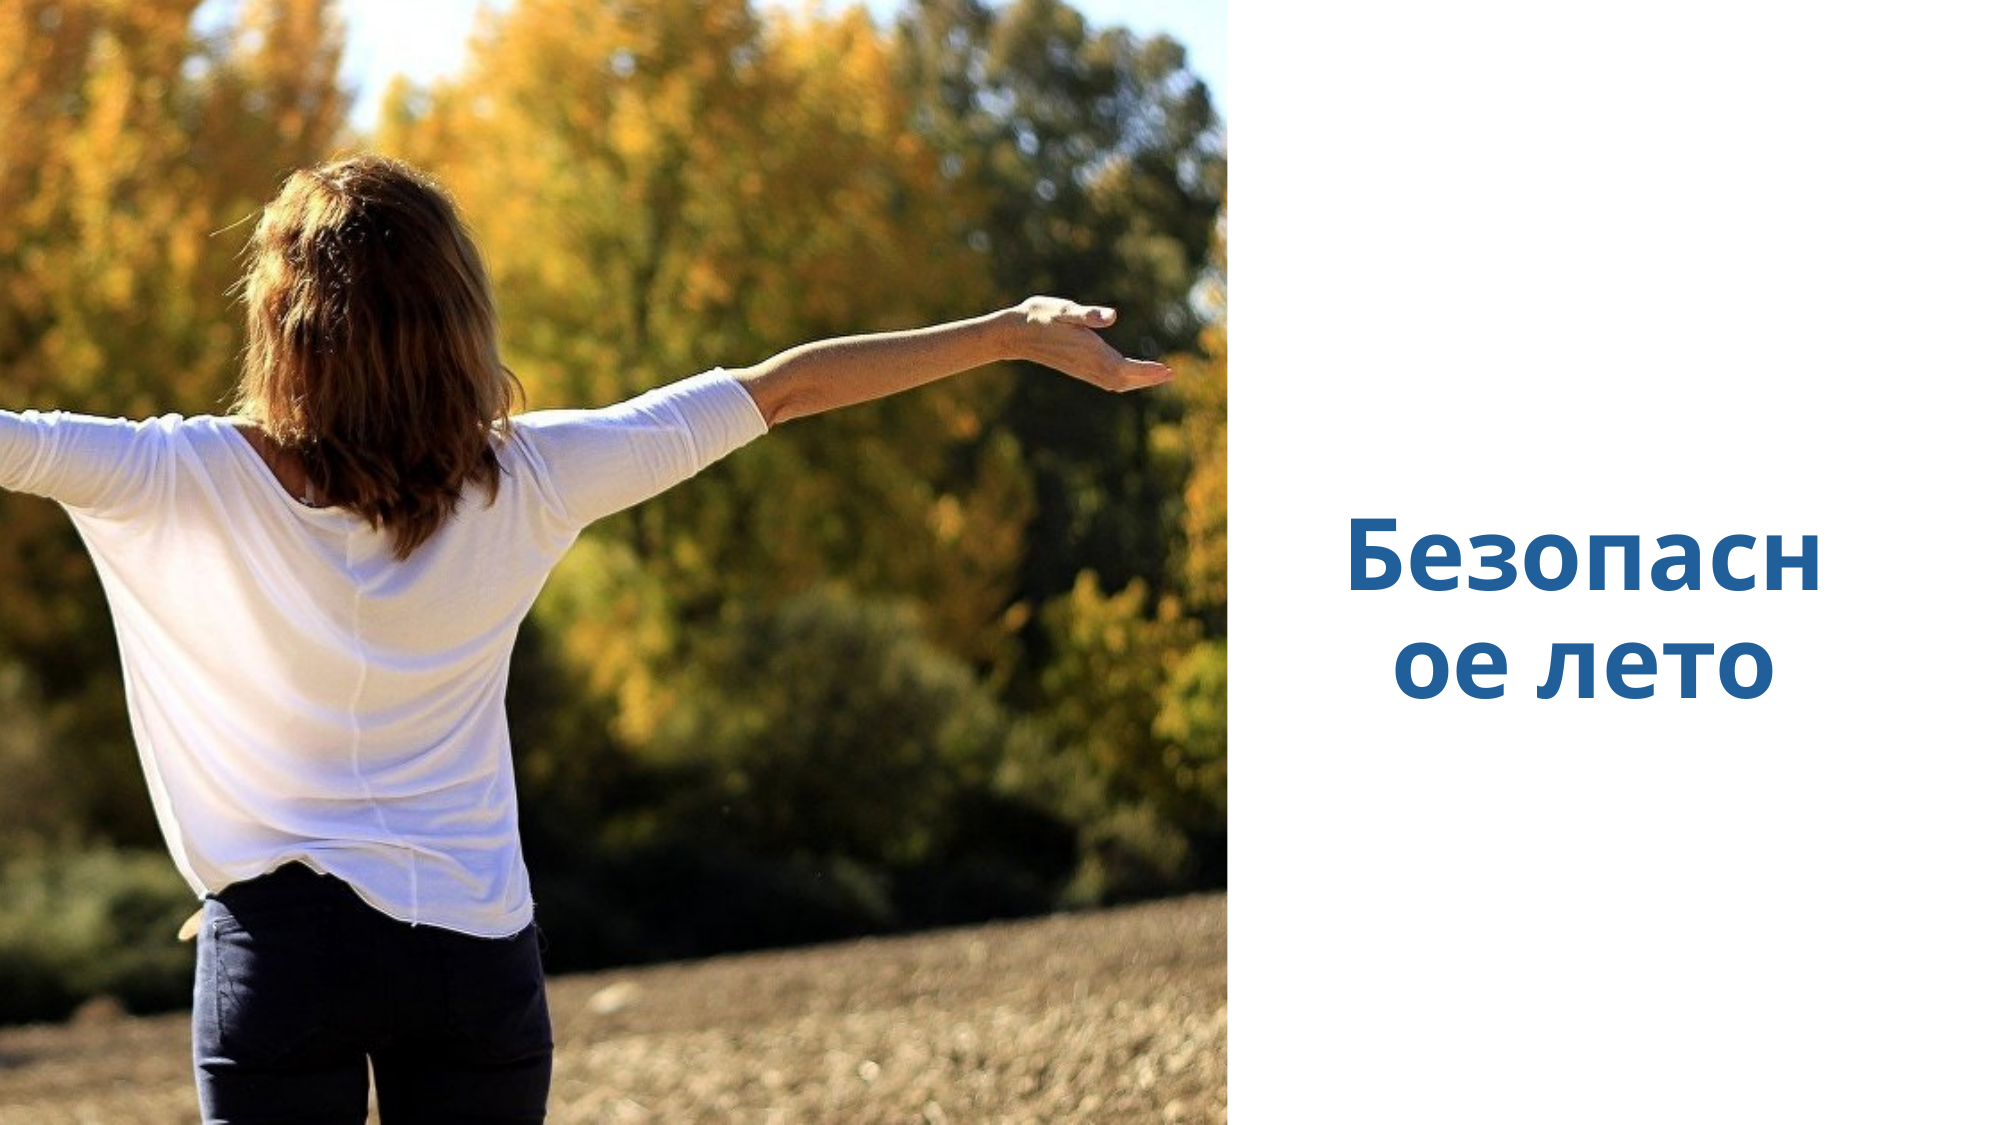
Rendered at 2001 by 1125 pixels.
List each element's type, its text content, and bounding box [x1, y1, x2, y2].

title Безопасное лето [1301, 121, 1868, 728]
picture [0, 0, 1228, 1125]
